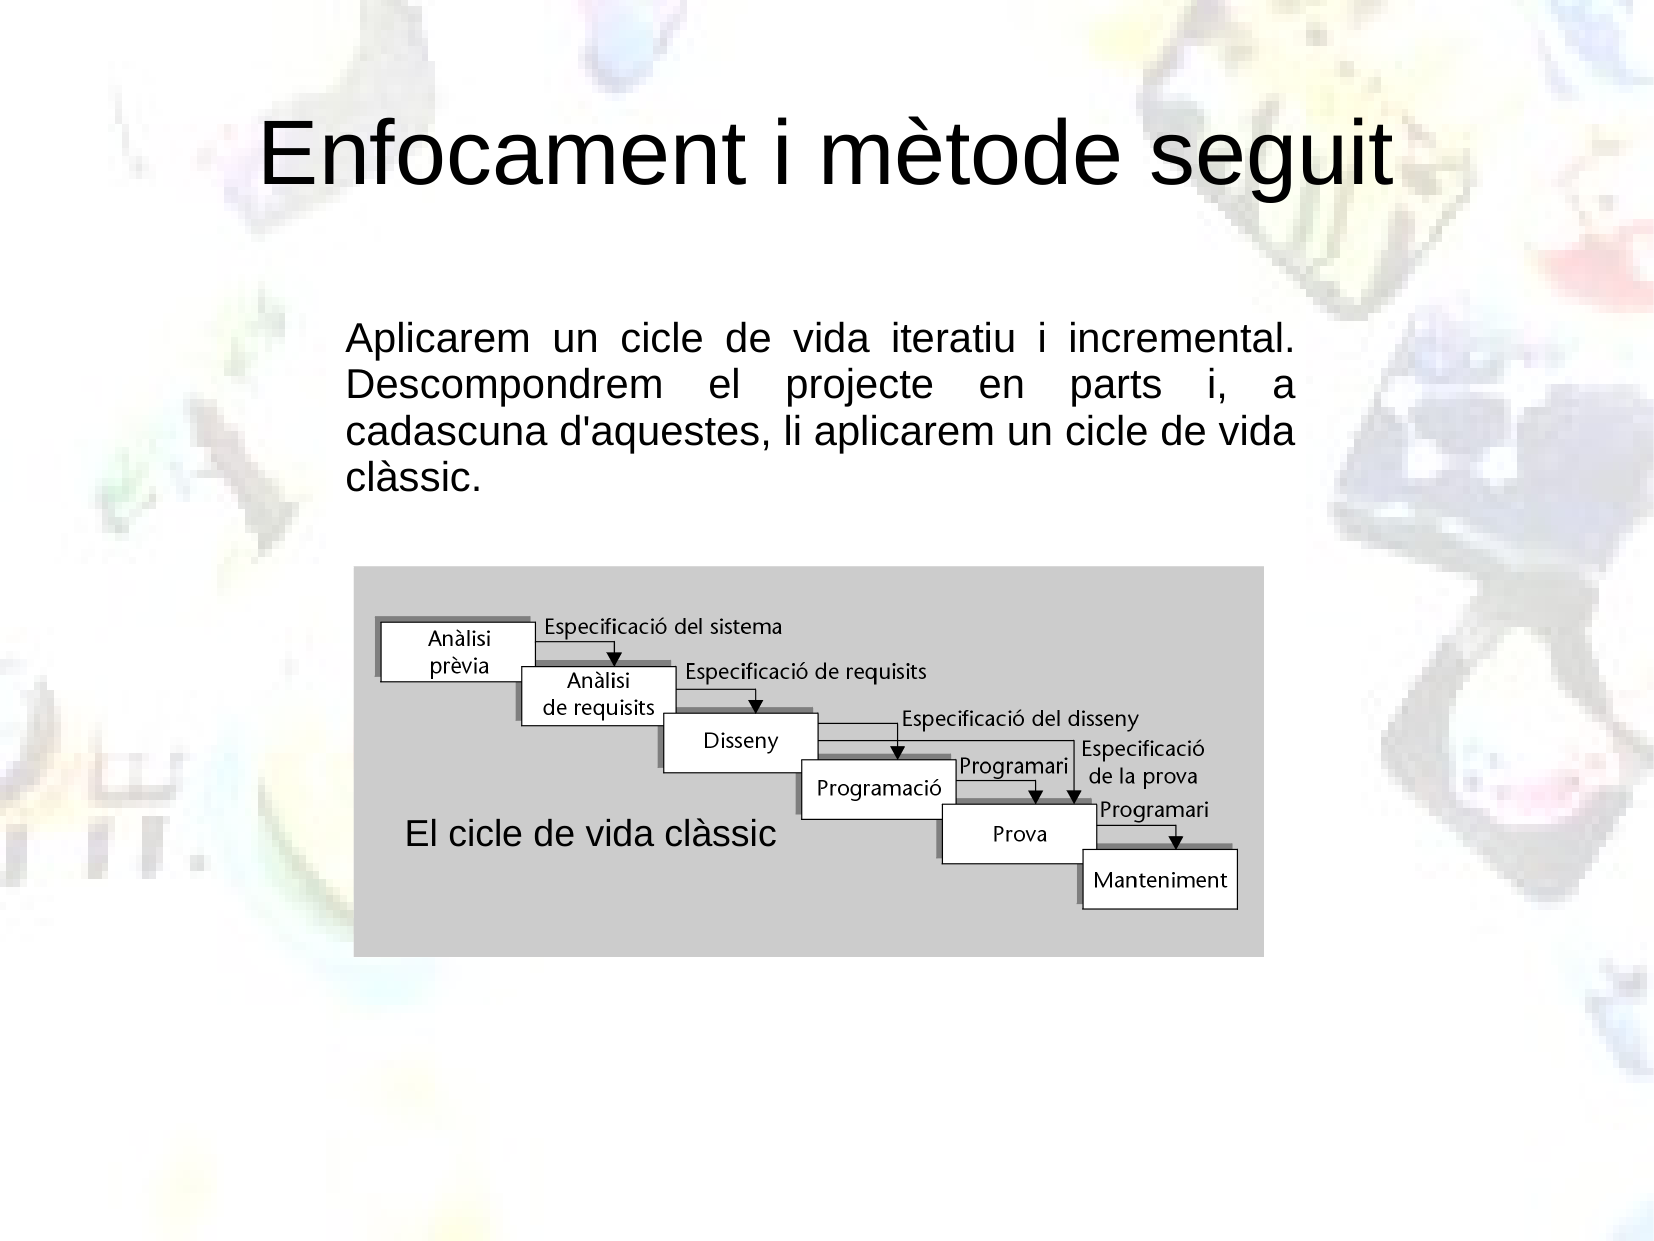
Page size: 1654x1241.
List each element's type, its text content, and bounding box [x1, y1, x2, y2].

text_box El cicle de vida clàssic [389, 805, 957, 863]
picture [0, 0, 1654, 1241]
title Enfocament i mètode seguit [82, 49, 1571, 257]
text_box Aplicarem un cicle de vida iteratiu i incremental. Descompondrem el projecte en parts i, a cadascuna d'aquestes, li aplicarem un cicle de vida clàssic. [330, 307, 1312, 463]
